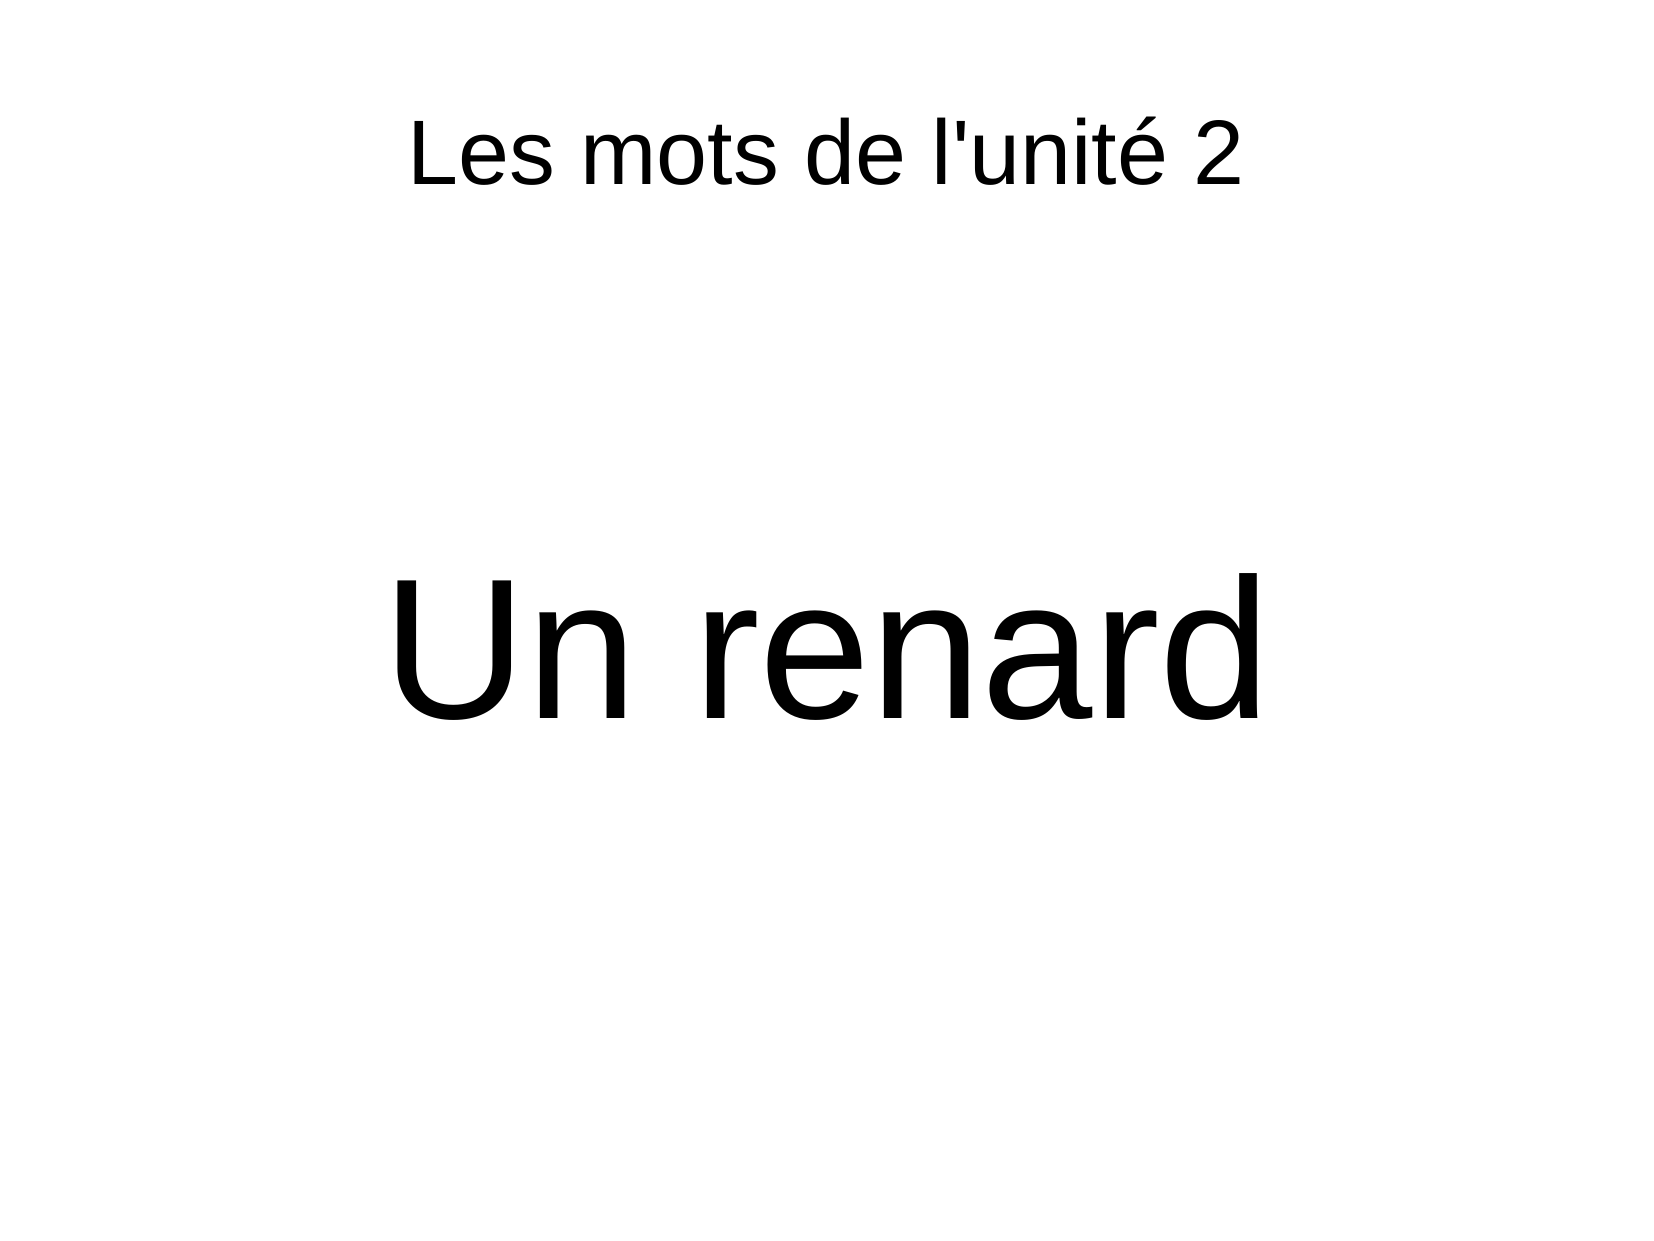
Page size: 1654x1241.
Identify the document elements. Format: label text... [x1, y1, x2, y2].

title Les mots de l'unité 2 [82, 49, 1571, 257]
subtitle Un renard [82, 290, 1571, 1010]
